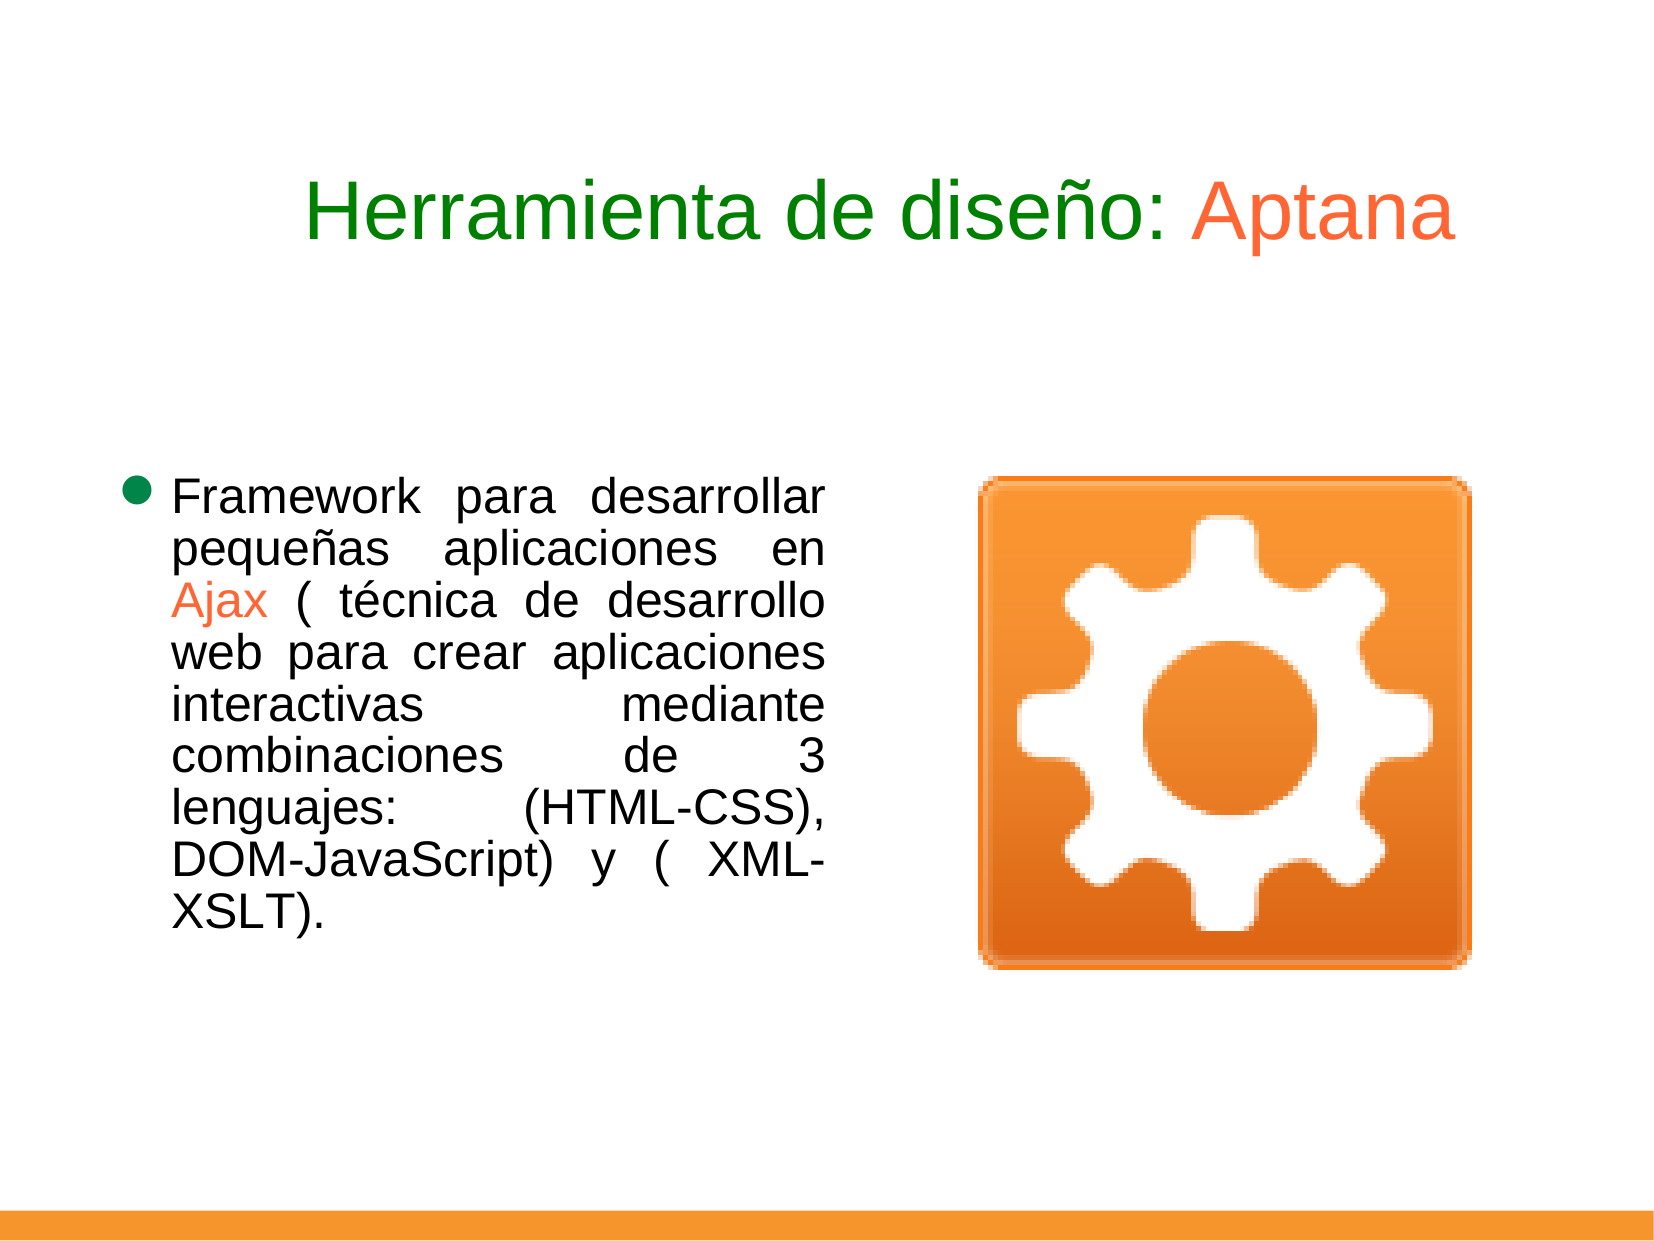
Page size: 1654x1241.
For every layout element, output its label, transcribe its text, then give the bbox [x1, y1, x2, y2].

picture [974, 472, 1477, 975]
list Framework para desarrollar pequeñas aplicaciones en Ajax ( técnica de desarrollo web para crear aplicaciones interactivas mediante combinaciones de 3 lenguajes: (HTML-CSS), DOM-JavaScript) y ( XML-XSLT). [100, 472, 827, 1109]
title Herramienta de diseño: Aptana [64, 111, 1553, 317]
